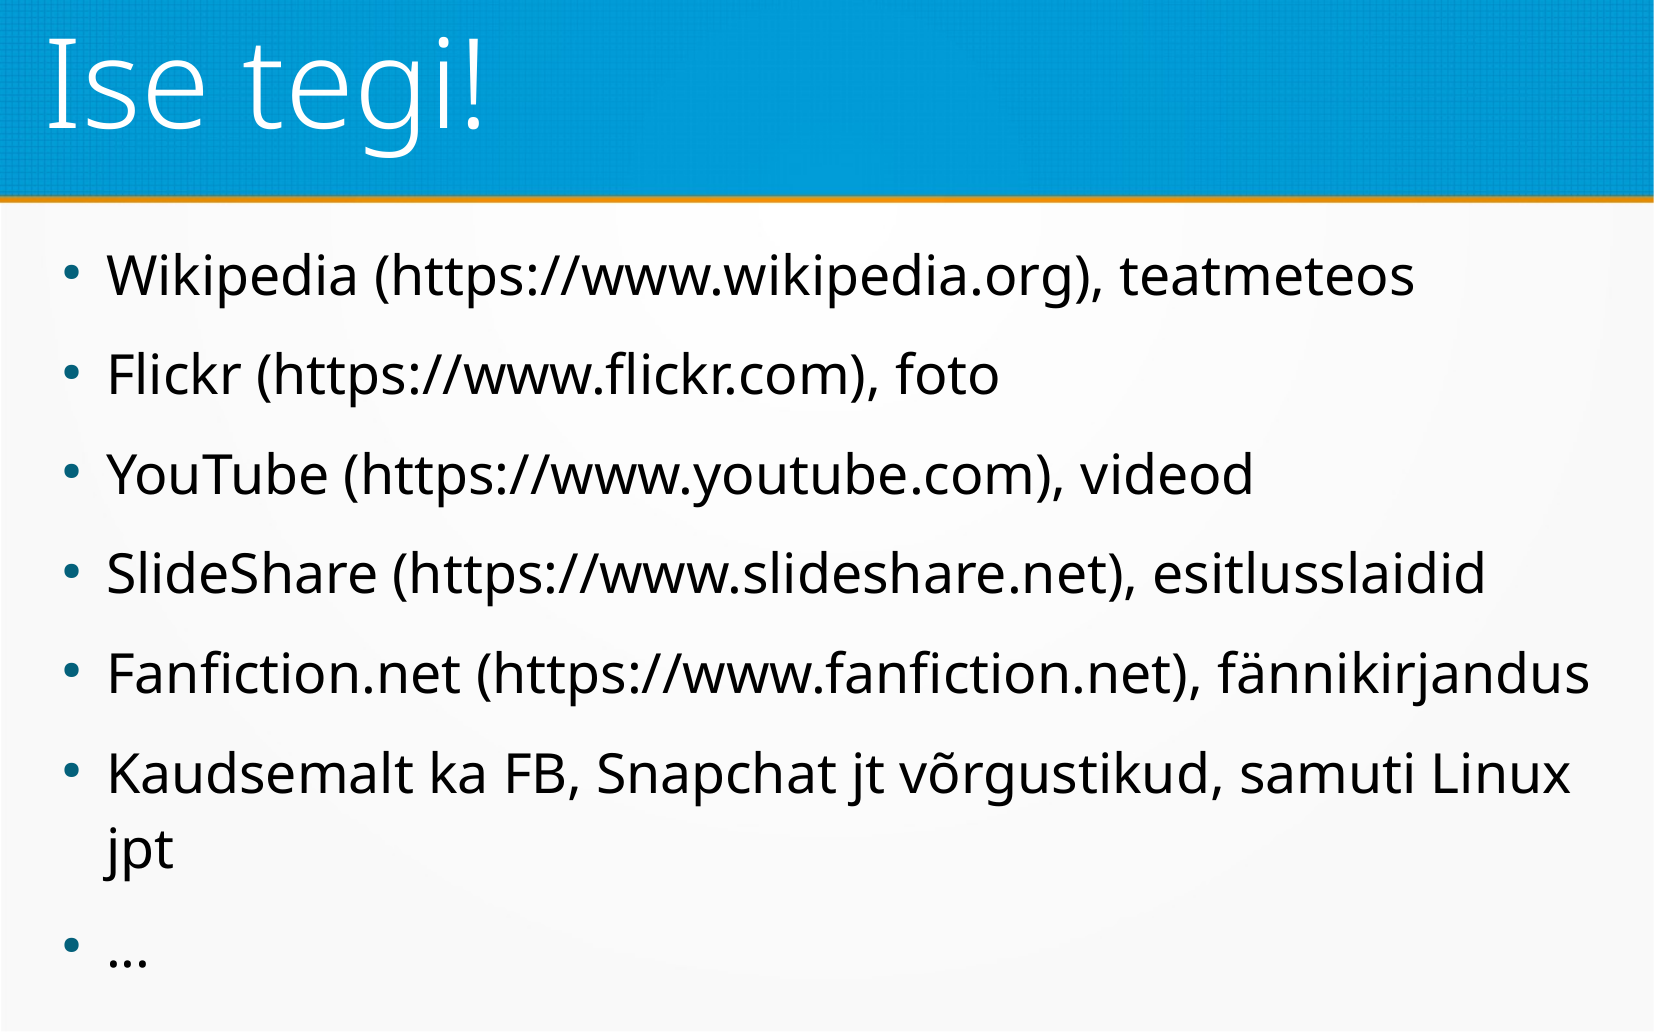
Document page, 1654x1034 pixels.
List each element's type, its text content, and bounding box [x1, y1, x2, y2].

list Wikipedia (https://www.wikipedia.org), teatmeteos Flickr (https://www.flickr.com), foto YouTube (https://www.youtube.com), videod SlideShare (https://www.slideshare.net), esitlusslaidid Fanfiction.net (https://www.fanfiction.net), fännikirjandus Kaudsemalt ka FB, Snapchat jt võrgustikud, samuti Linux jpt ... [47, 236, 1607, 1002]
title Ise tegi! [43, 0, 1619, 166]
picture [0, 195, 1654, 1034]
